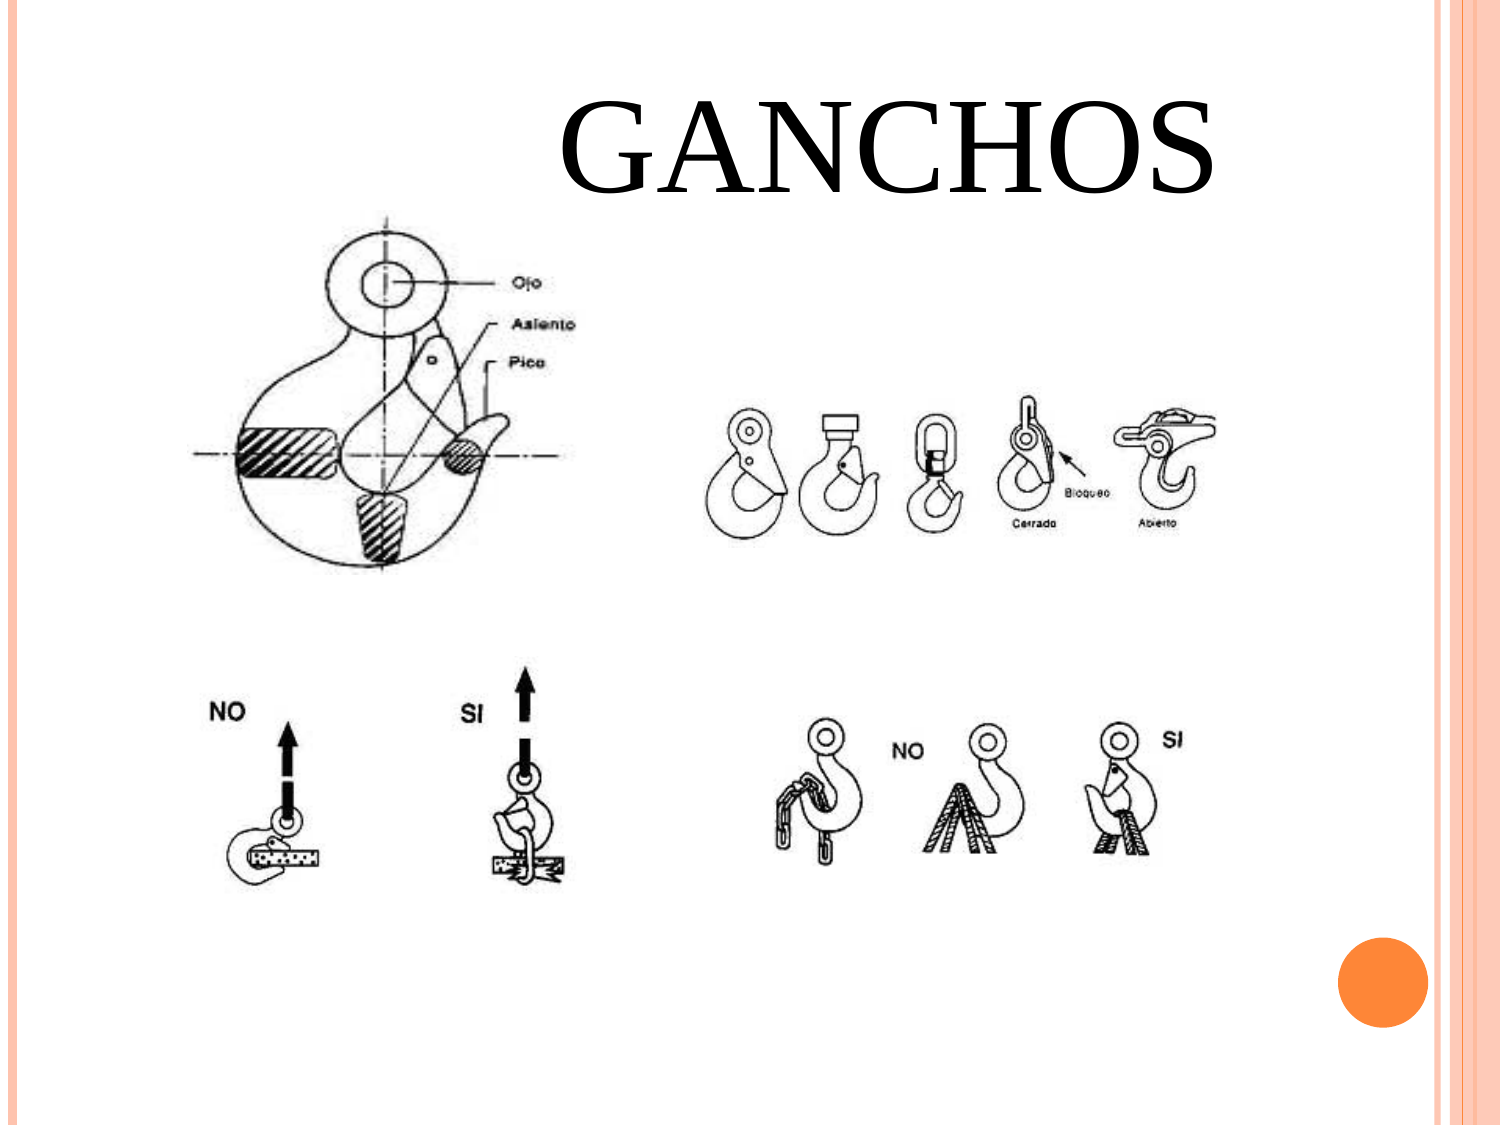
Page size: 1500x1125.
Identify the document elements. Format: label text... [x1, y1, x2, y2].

picture [761, 703, 1195, 868]
text_box GANCHOS [542, 46, 1237, 228]
picture [187, 210, 586, 575]
picture [175, 656, 609, 901]
picture [691, 386, 1225, 548]
